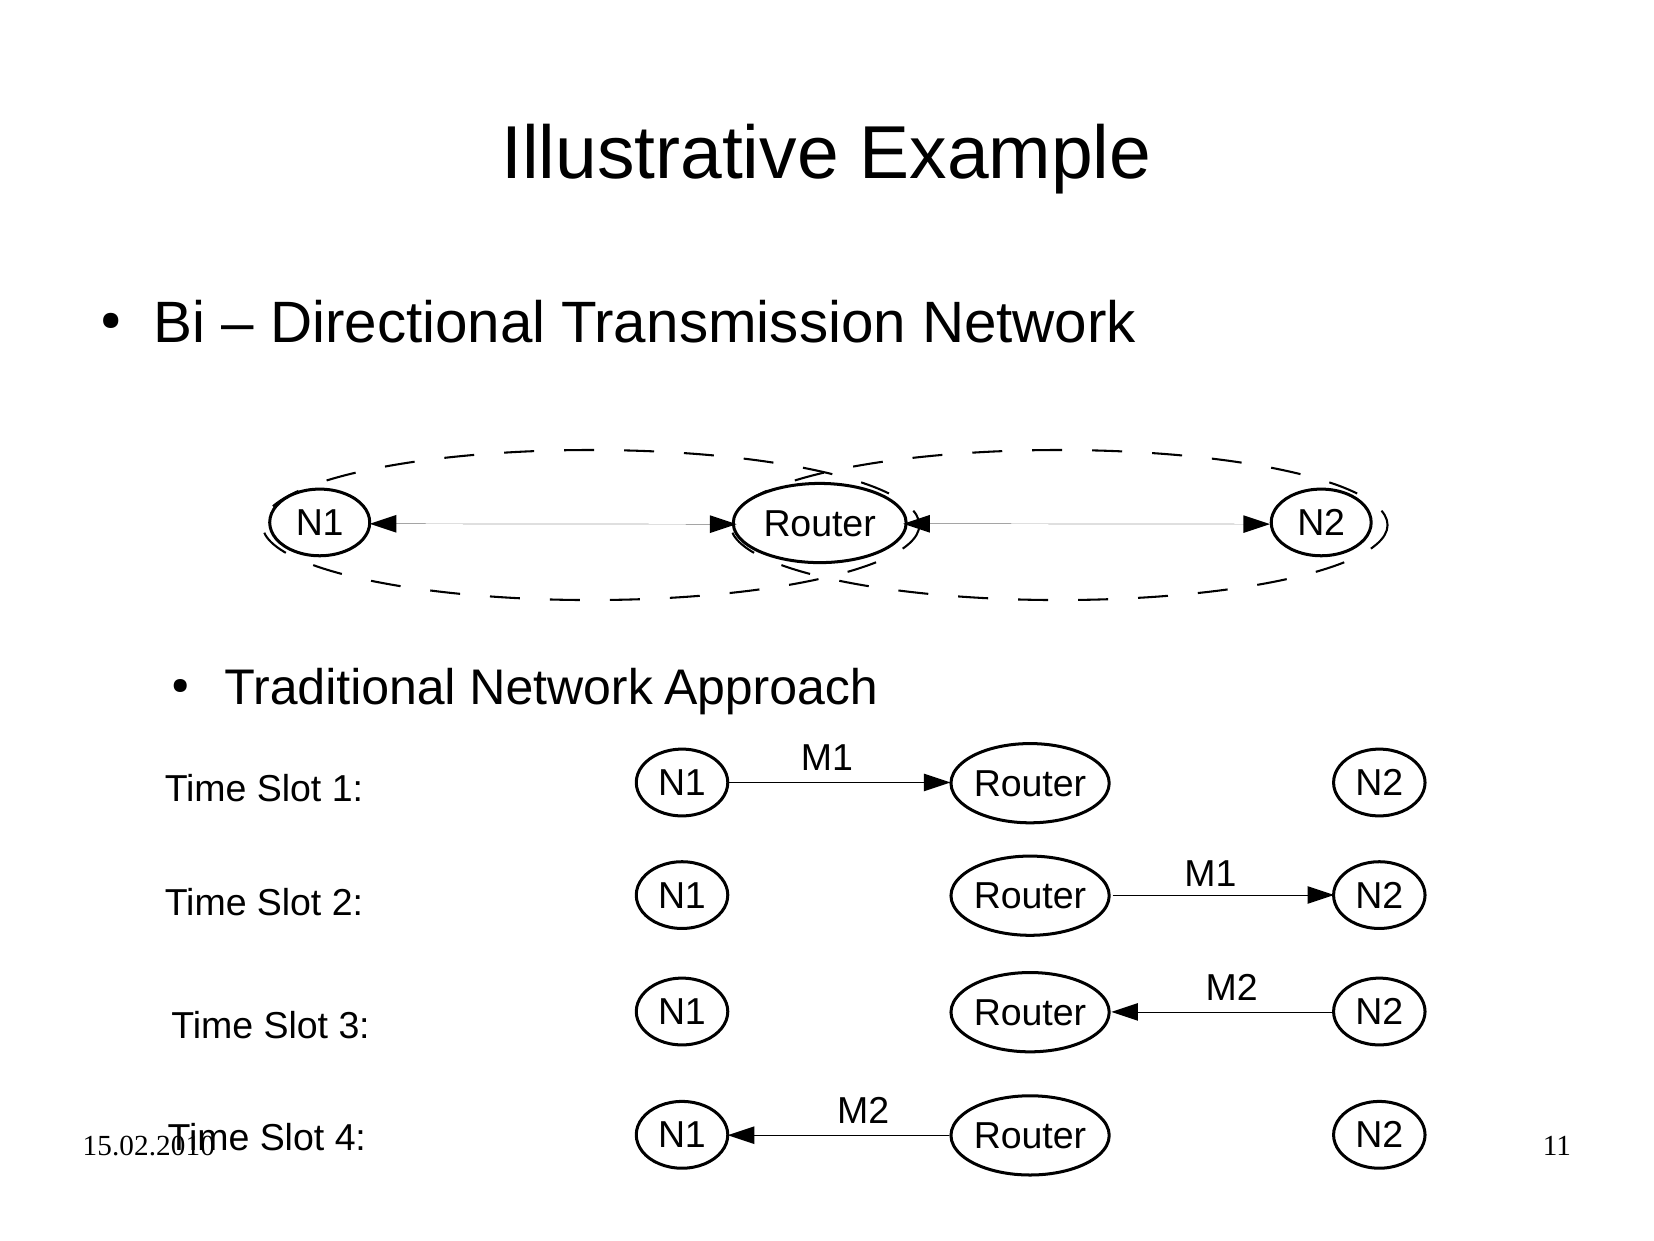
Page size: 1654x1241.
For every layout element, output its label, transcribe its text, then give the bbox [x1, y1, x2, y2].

text_box Router [950, 743, 1110, 823]
text_box Time Slot 3: [156, 997, 455, 1059]
text_box N1 [636, 978, 728, 1045]
text_box Router [950, 856, 1110, 936]
list Bi – Directional Transmission Network Traditional Network Approach [82, 290, 1571, 1109]
text_box N2 [1333, 749, 1426, 816]
text_box Time Slot 4: [152, 1109, 452, 1171]
text_box N2 [1333, 861, 1426, 929]
text_box Router [733, 483, 907, 563]
text_box N1 [636, 749, 728, 816]
text_box Time Slot 2: [150, 874, 449, 932]
text_box Time Slot 1: [150, 760, 424, 818]
text_box M2 [822, 1082, 929, 1144]
text_box N1 [636, 861, 728, 929]
text_box Router [950, 972, 1110, 1052]
text_box N1 [636, 1101, 728, 1169]
text_box M2 [1190, 959, 1297, 1021]
text_box M1 [1169, 844, 1276, 906]
text_box N2 [1333, 1101, 1426, 1169]
text_box N2 [1333, 978, 1426, 1045]
text_box N1 [269, 489, 370, 556]
text_box Router [950, 1095, 1110, 1176]
text_box N2 [1271, 489, 1372, 556]
title Illustrative Example [82, 56, 1571, 250]
text_box M1 [786, 729, 893, 787]
